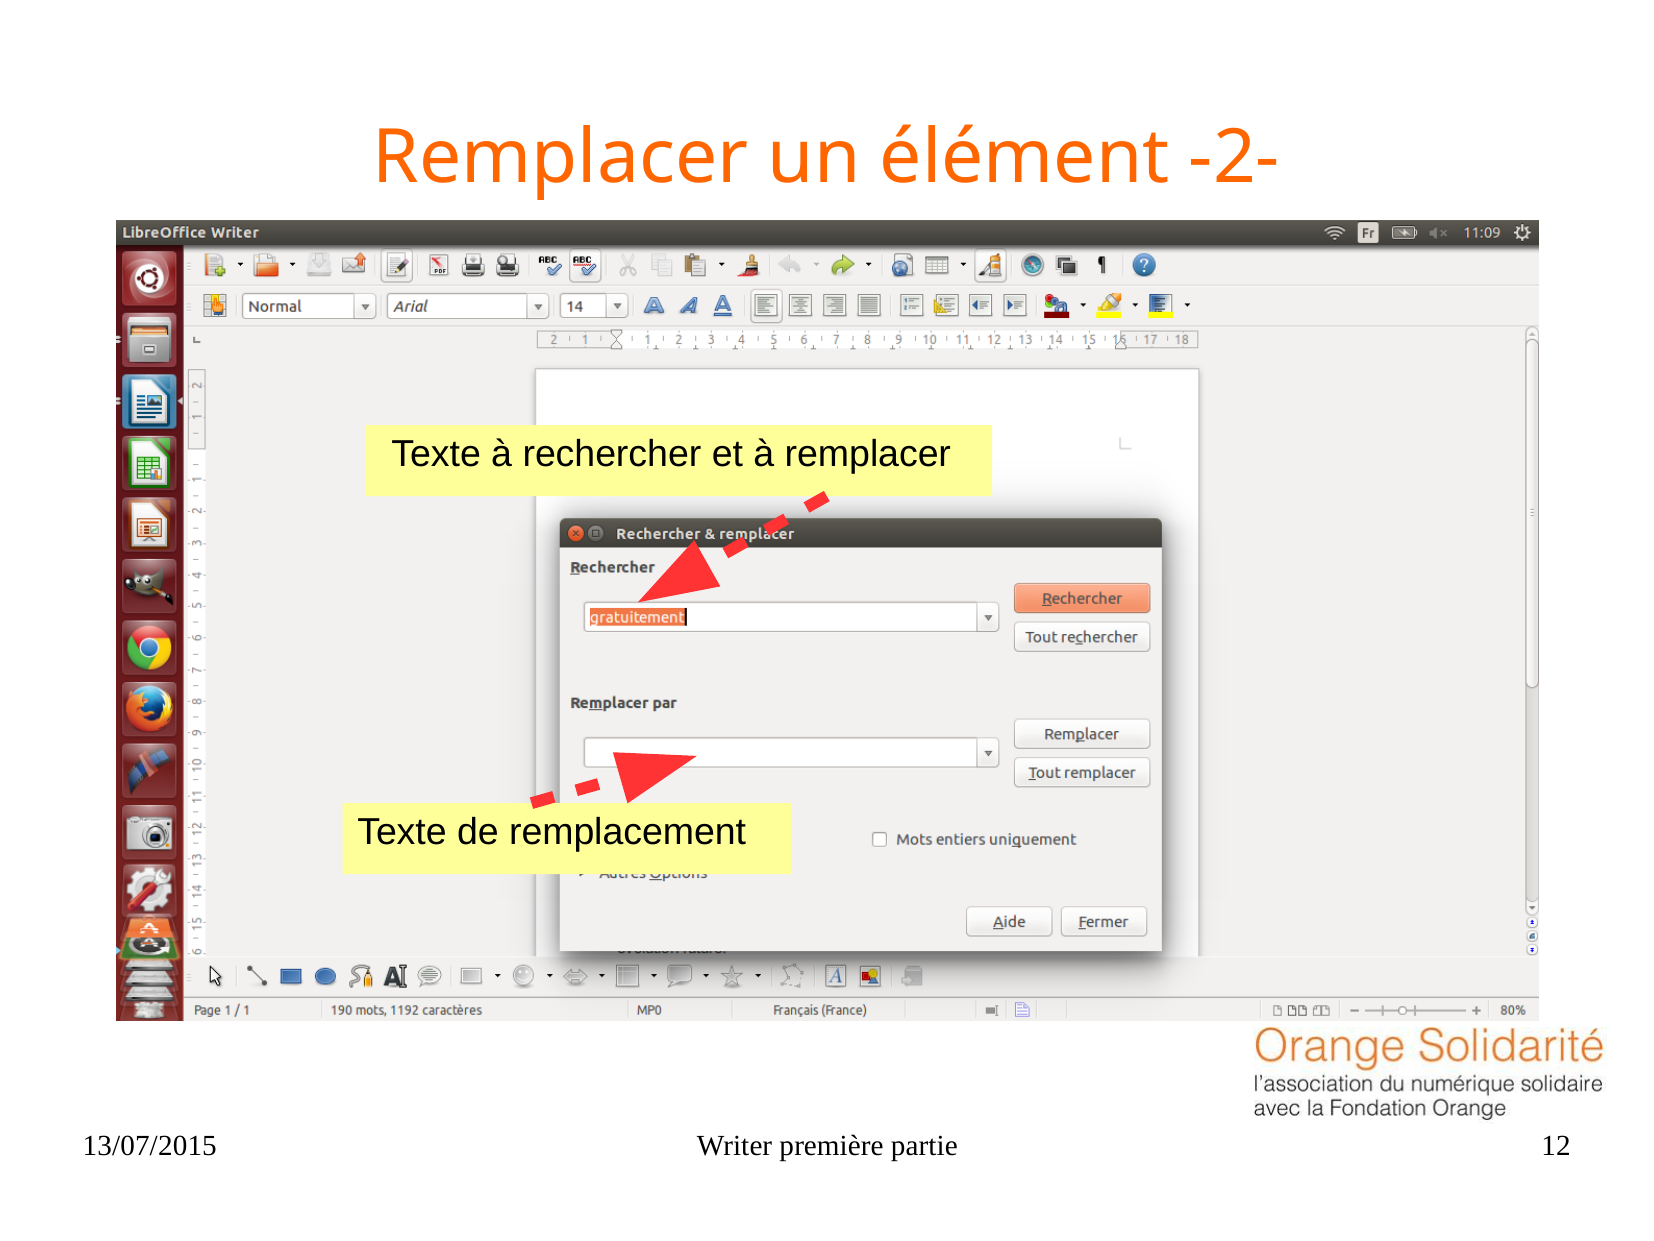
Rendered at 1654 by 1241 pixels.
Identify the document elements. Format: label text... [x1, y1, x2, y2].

picture [1254, 1027, 1607, 1126]
title Remplacer un élément -2- [82, 49, 1571, 257]
picture [116, 220, 1539, 1021]
text_box Texte de remplacement [342, 803, 792, 875]
text_box Texte à rechercher et à remplacer [366, 425, 993, 497]
